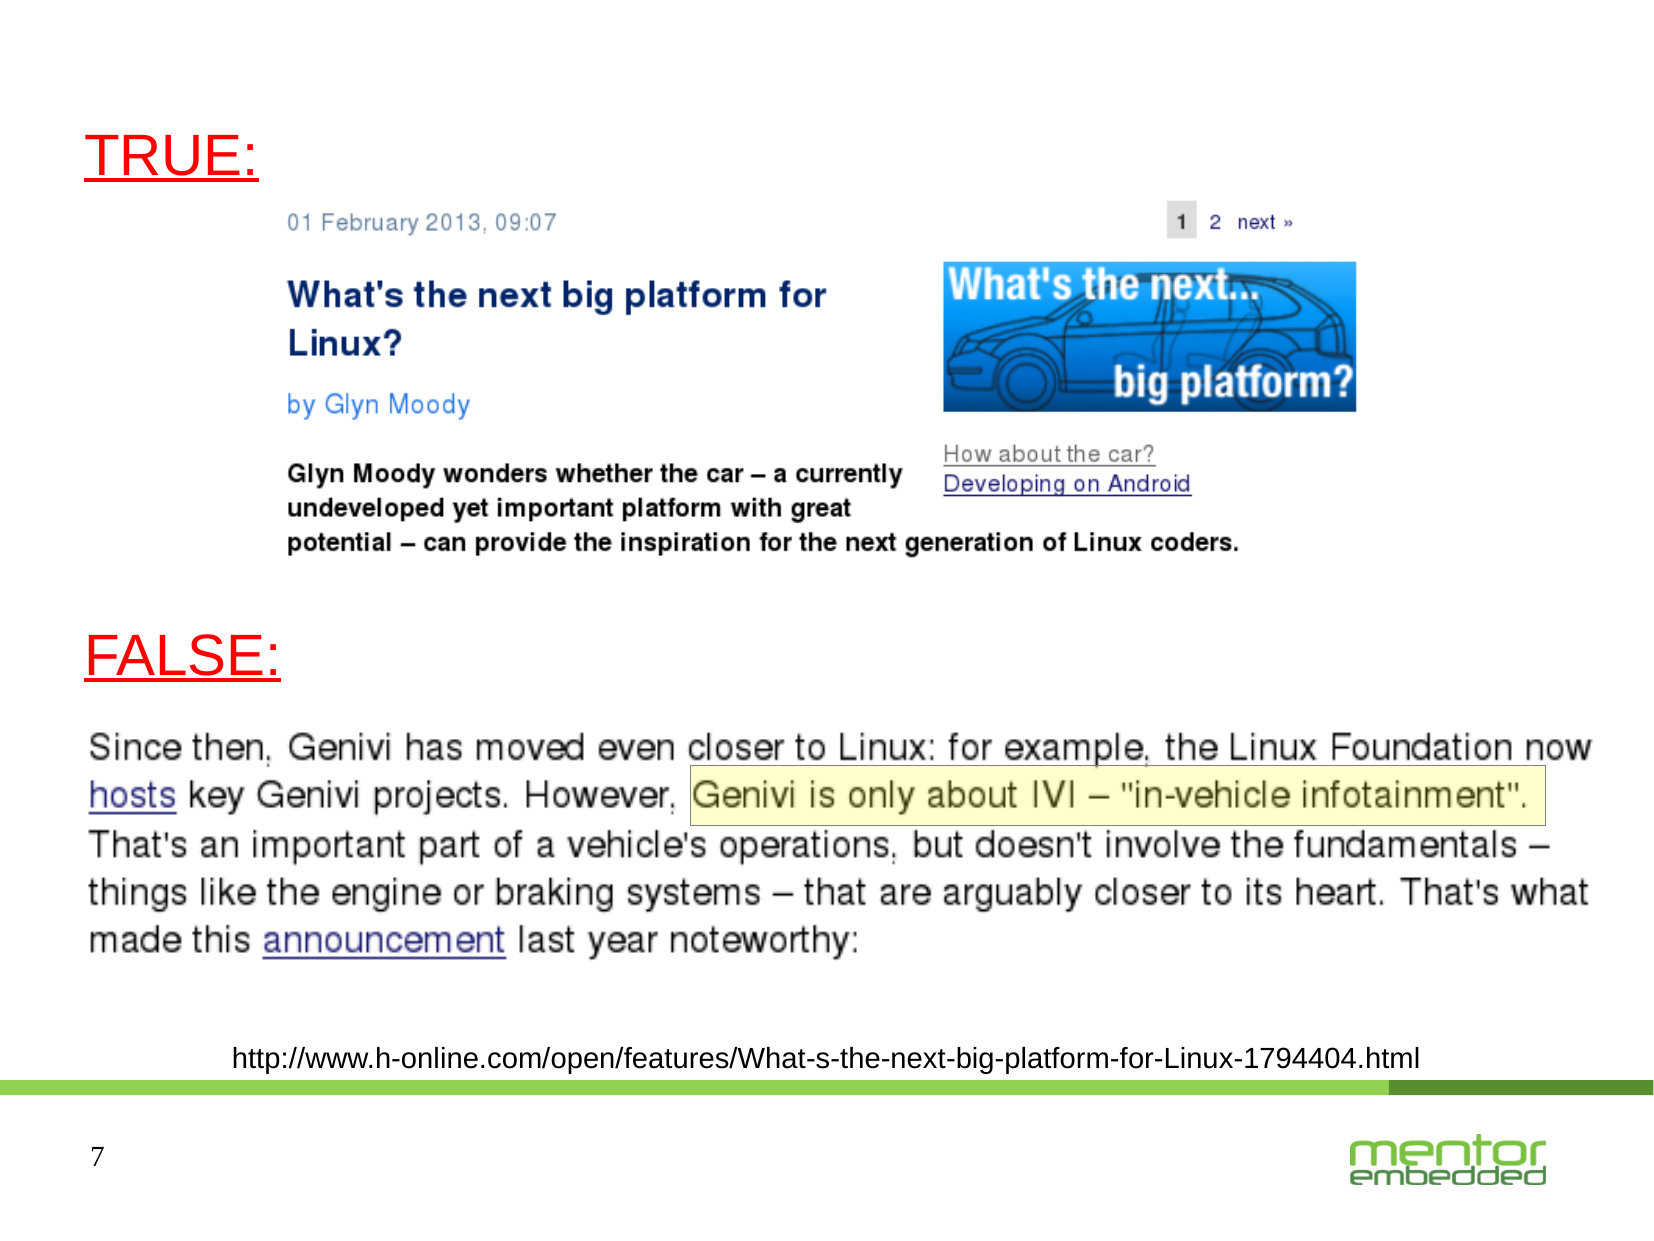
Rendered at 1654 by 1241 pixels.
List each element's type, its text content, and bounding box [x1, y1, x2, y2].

picture [270, 162, 1383, 571]
text_box [690, 765, 1546, 826]
text_box FALSE: [69, 615, 297, 695]
picture [69, 704, 1654, 1006]
text_box TRUE: [69, 115, 274, 196]
text_box http://www.h-online.com/open/features/What-s-the-next-big-platform-for-Linux-1794404.html [217, 1035, 1437, 1083]
picture [1350, 1134, 1546, 1185]
